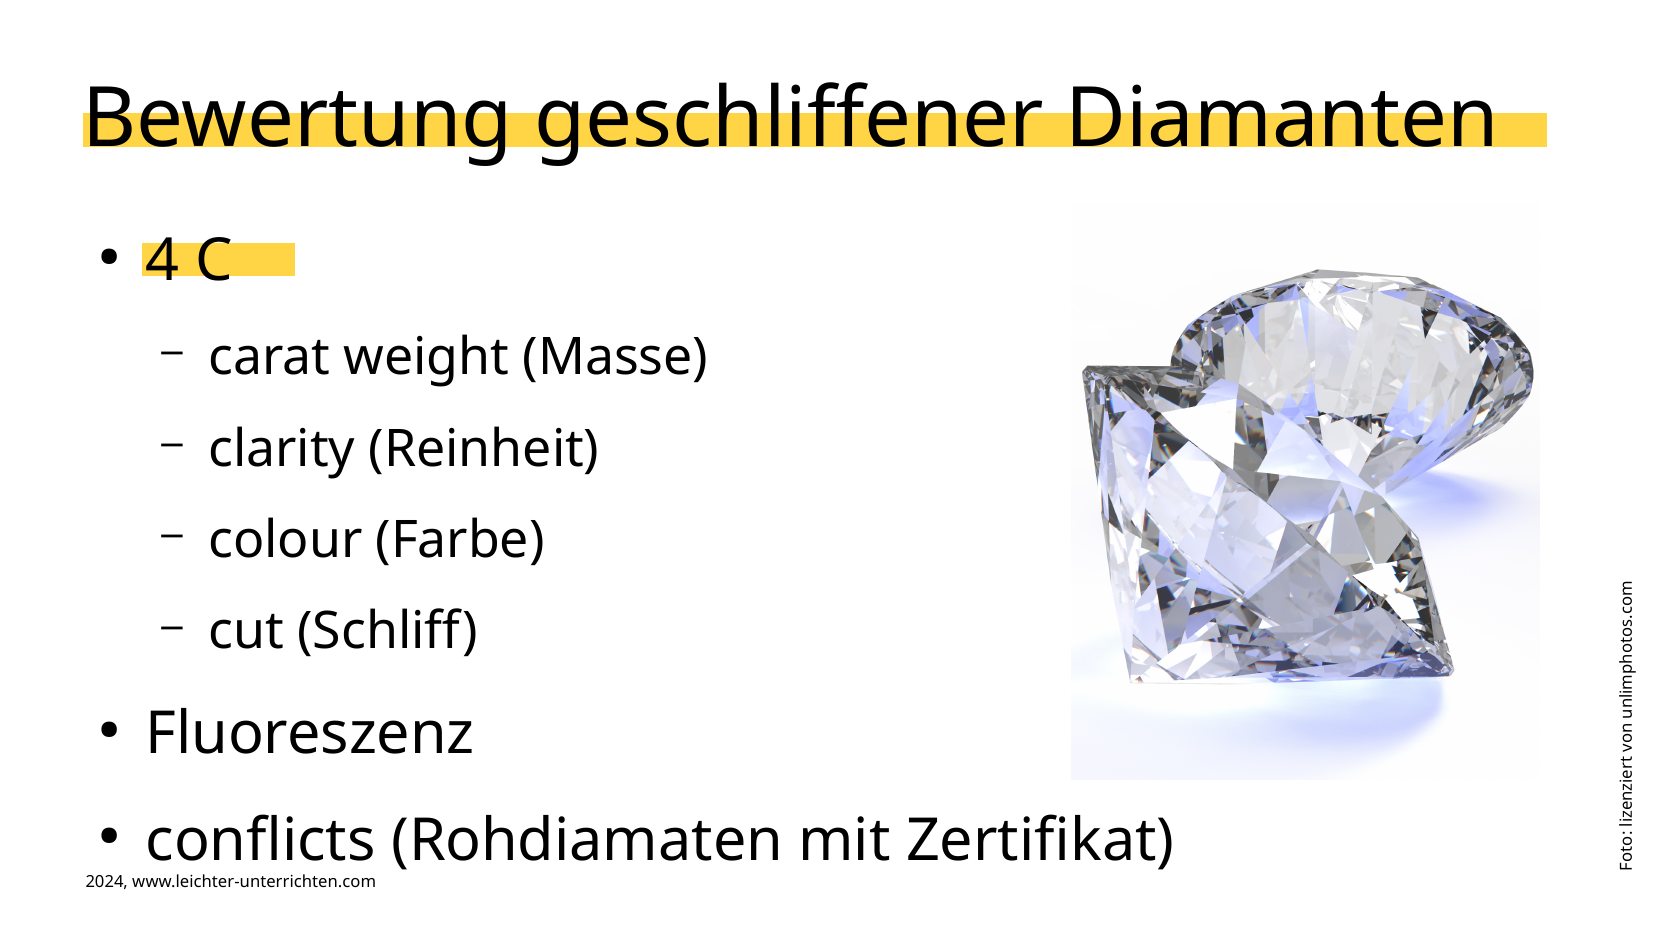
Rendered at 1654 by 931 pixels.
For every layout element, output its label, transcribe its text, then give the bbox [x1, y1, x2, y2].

text_box Foto: lizenziert von unlimphotos.com [1606, 567, 1645, 886]
title Bewertung geschliffener Diamanten [82, 37, 1571, 193]
picture [1071, 203, 1540, 780]
list 4 C carat weight (Masse) clarity (Reinheit) colour (Farbe) cut (Schliff) Fluoreszenz conflicts (Rohdiamaten mit Zertifikat) [82, 217, 1571, 886]
